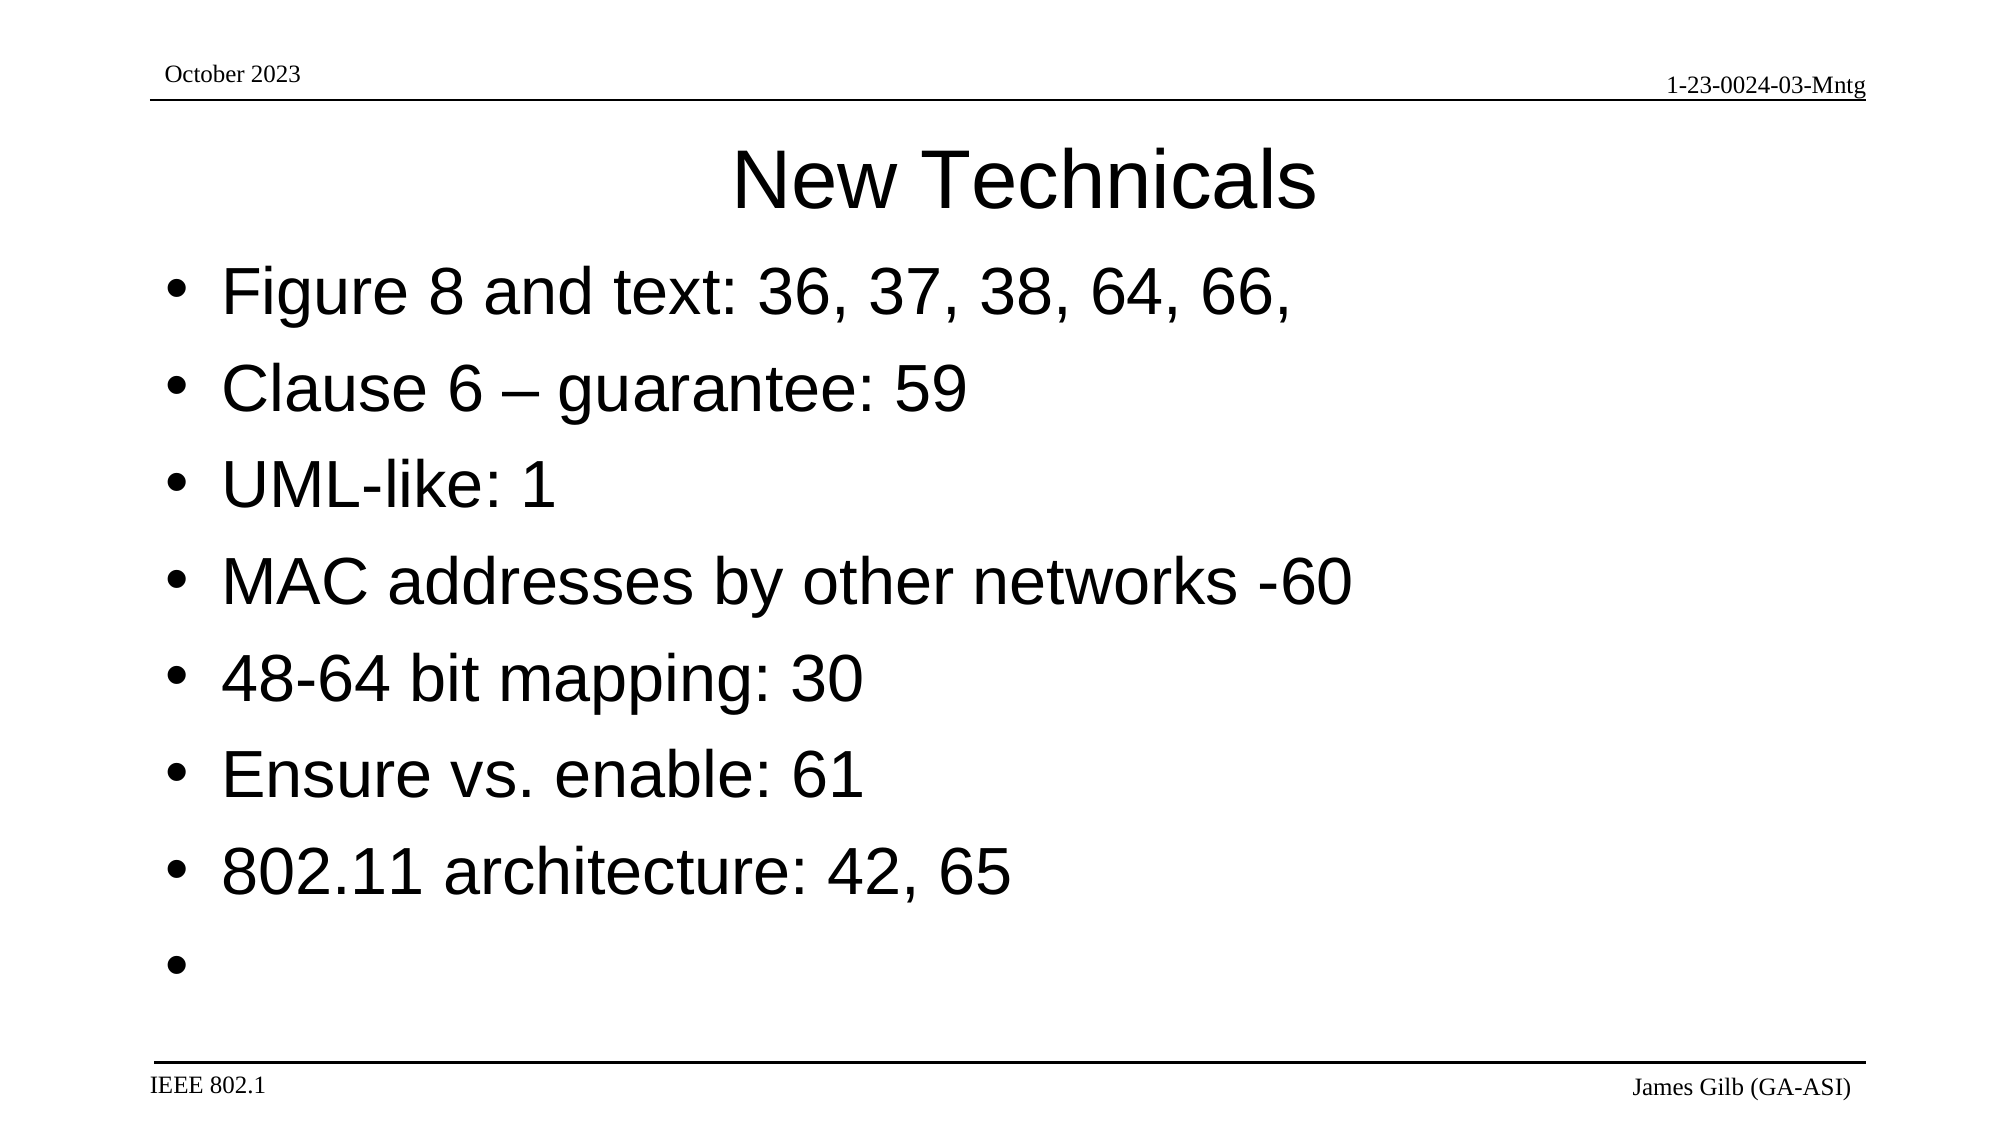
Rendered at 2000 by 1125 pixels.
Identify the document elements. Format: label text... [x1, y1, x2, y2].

list Figure 8 and text: 36, 37, 38, 64, 66, Clause 6 – guarantee: 59 UML-like: 1 MAC addresses by other networks -60 48-64 bit mapping: 30 Ensure vs. enable: 61 802.11 architecture: 42, 65 [150, 239, 1900, 1051]
title New Technicals [149, 112, 1900, 238]
